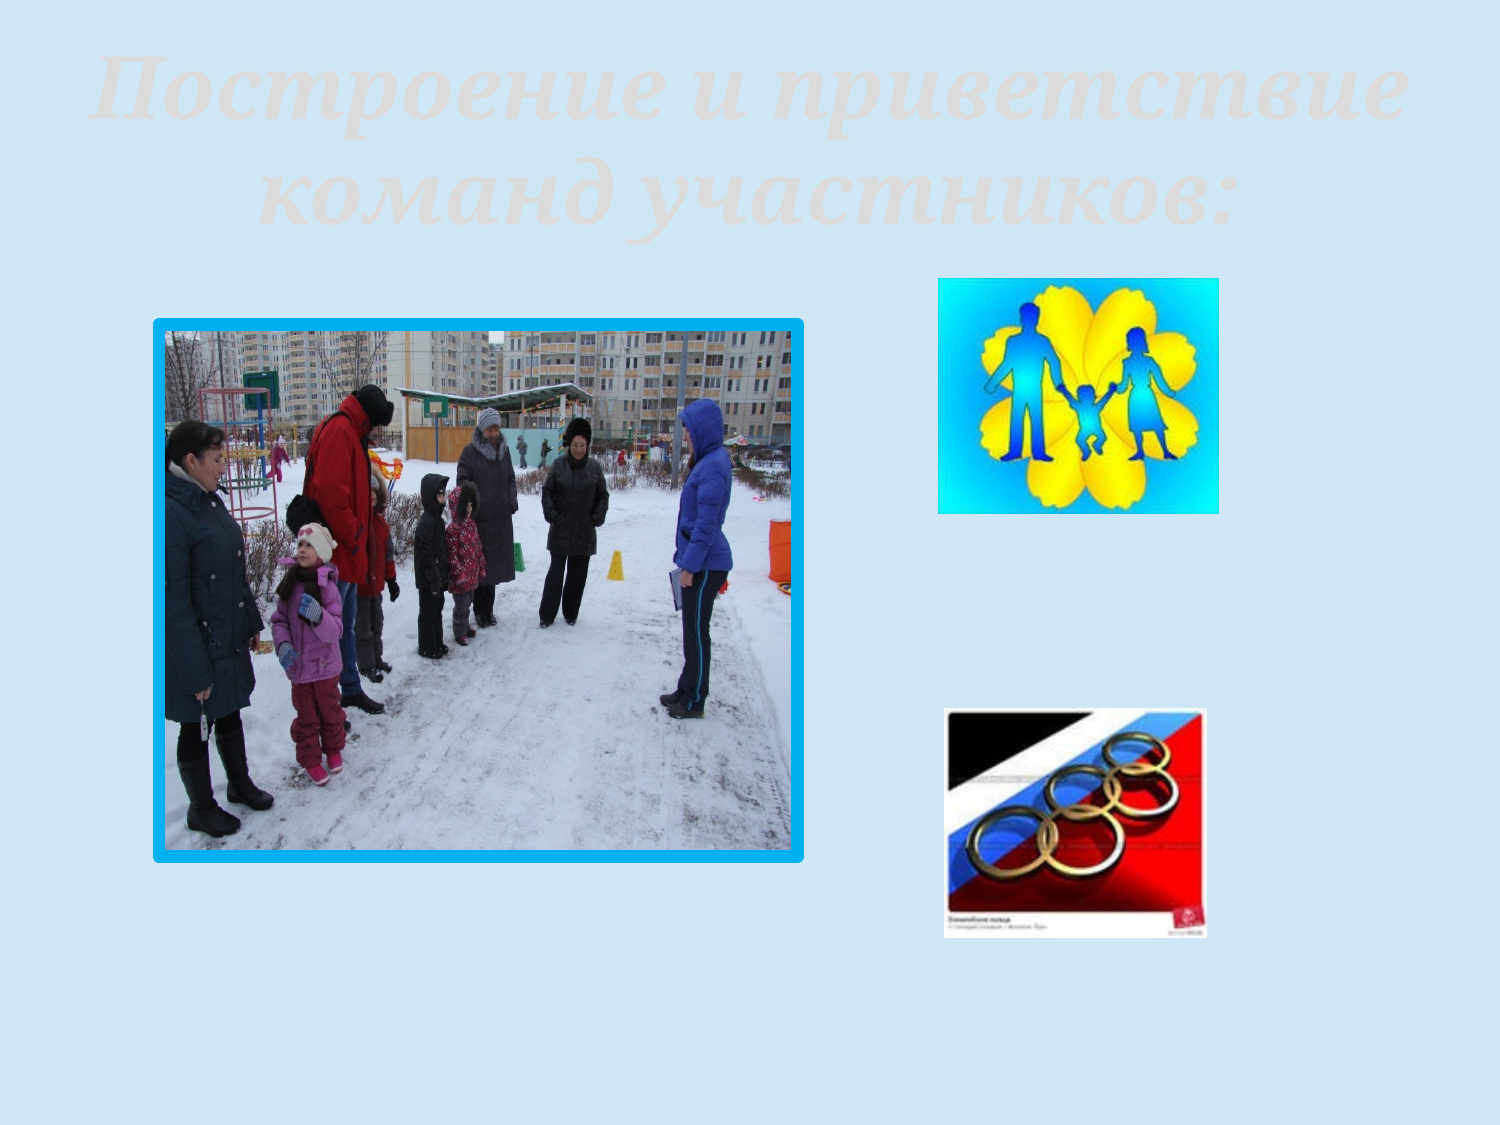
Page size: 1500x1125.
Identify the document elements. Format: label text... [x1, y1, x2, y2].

title Построение и приветствие команд участников: [75, 24, 1425, 225]
picture [166, 332, 790, 849]
picture [938, 278, 1028, 514]
picture [978, 278, 1219, 514]
picture [944, 708, 1207, 939]
